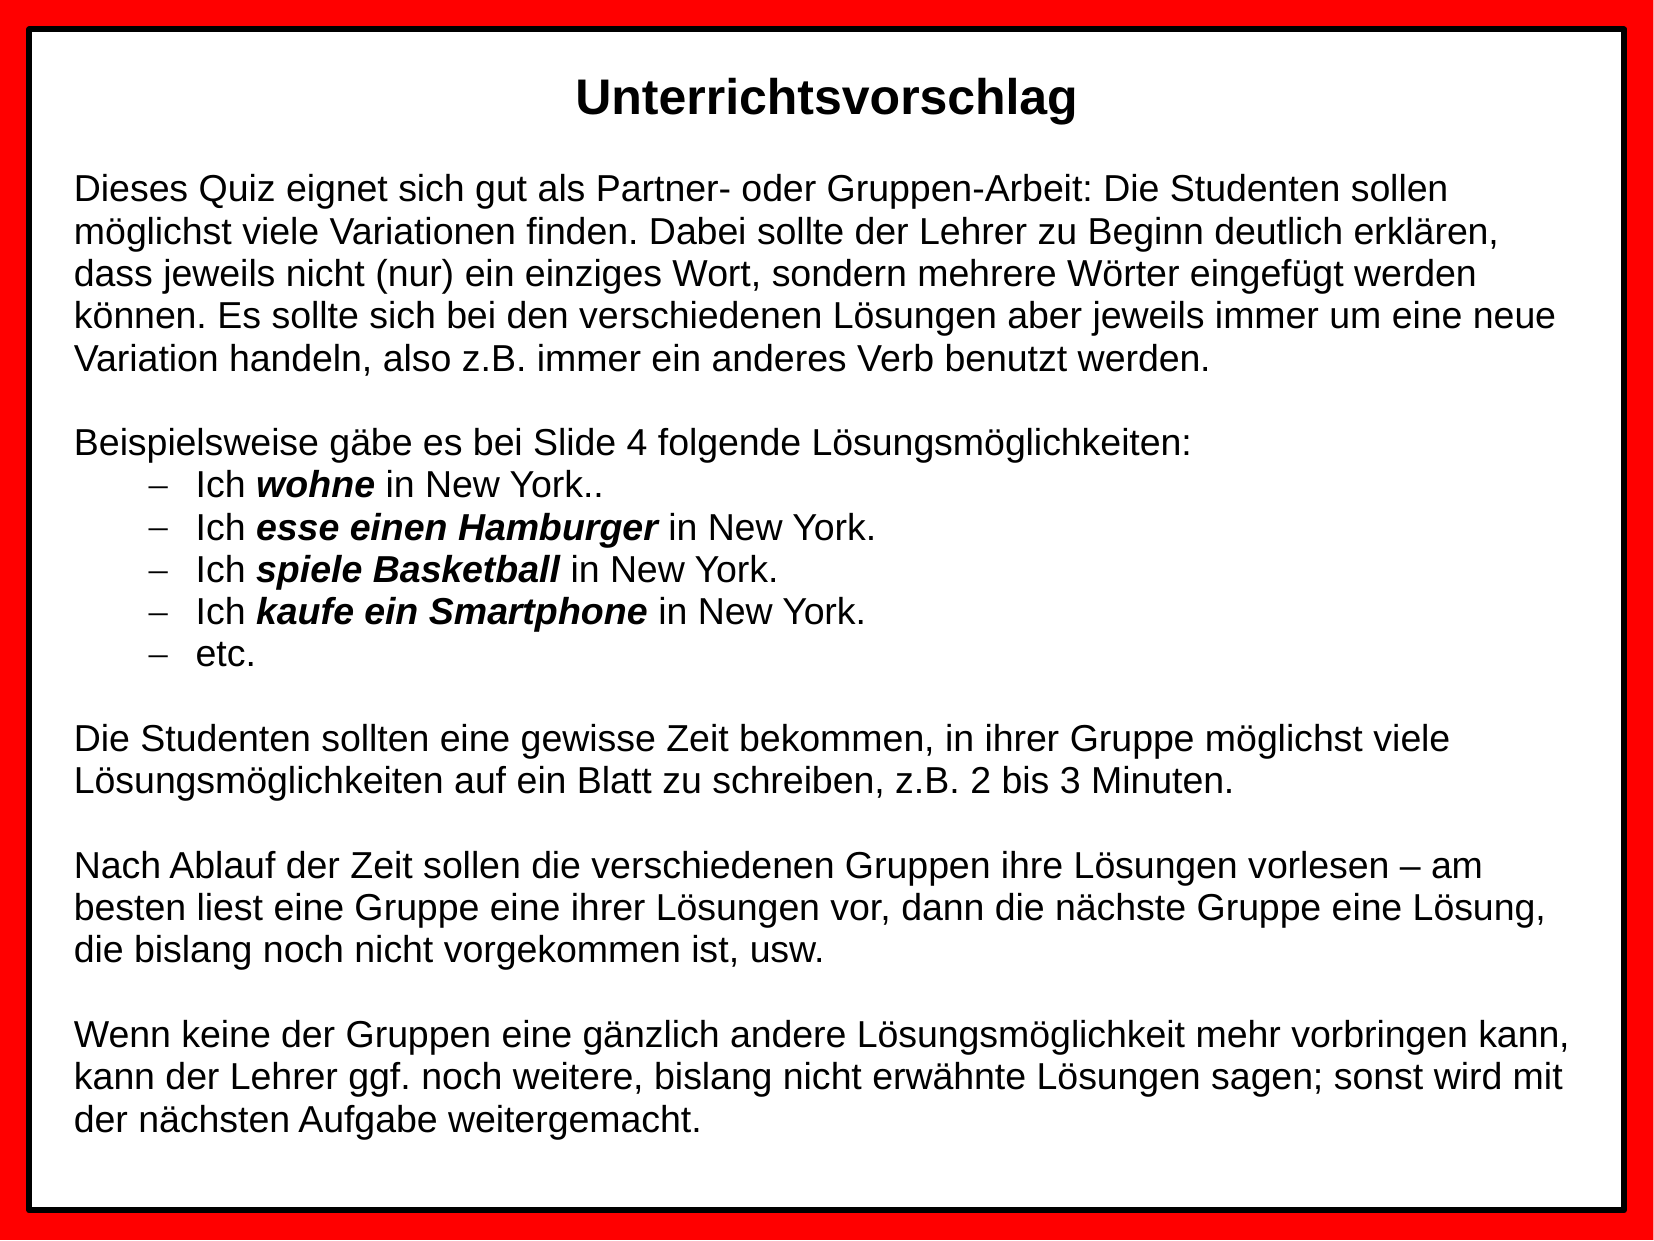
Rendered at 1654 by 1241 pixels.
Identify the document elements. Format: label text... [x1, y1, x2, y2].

text_box Unterrichtsvorschlag Dieses Quiz eignet sich gut als Partner- oder Gruppen-Arbeit: Die Studenten sollen möglichst viele Variationen finden. Dabei sollte der Lehrer zu Beginn deutlich erklären, dass jeweils nicht (nur) ein einziges Wort, sondern mehrere Wörter eingefügt werden können. Es sollte sich bei den verschiedenen Lösungen aber jeweils immer um eine neue Variation handeln, also z.B. immer ein anderes Verb benutzt werden. Beispielsweise gäbe es bei Slide 4 folgende Lösungsmöglichkeiten: Ich wohne in New York.. Ich esse einen Hamburger in New York. Ich spiele Basketball in New York. Ich kaufe ein Smartphone in New York. etc. Die Studenten sollten eine gewisse Zeit bekommen, in ihrer Gruppe möglichst viele Lösungsmöglichkeiten auf ein Blatt zu schreiben, z.B. 2 bis 3 Minuten. Nach Ablauf der Zeit sollen die verschiedenen Gruppen ihre Lösungen vorlesen – am besten liest eine Gruppe eine ihrer Lösungen vor, dann die nächste Gruppe eine Lösung, die bislang noch nicht vorgekommen ist, usw. Wenn keine der Gruppen eine gänzlich andere Lösungsmöglichkeit mehr vorbringen kann, kann der Lehrer ggf. noch weitere, bislang nicht erwähnte Lösungen sagen; sonst wird mit der nächsten Aufgabe weitergemacht. [59, 59, 1595, 969]
text_box [29, 29, 1624, 1211]
